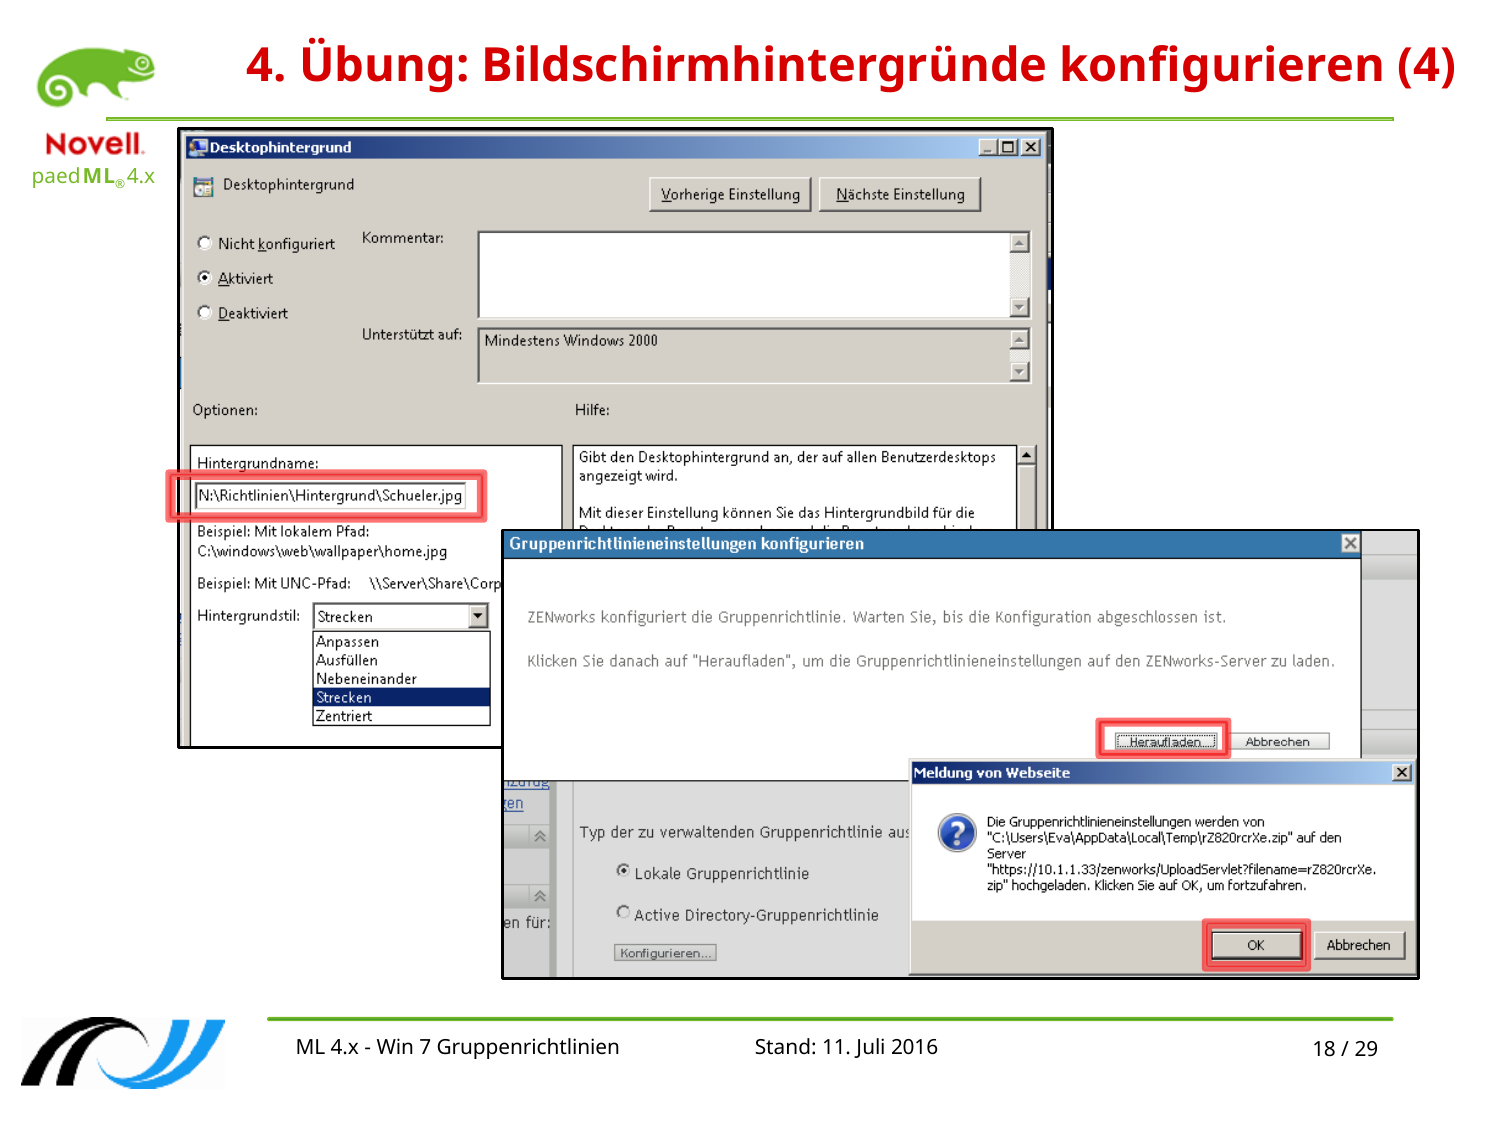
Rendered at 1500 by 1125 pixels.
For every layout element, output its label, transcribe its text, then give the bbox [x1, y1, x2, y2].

title 4. Übung: Bildschirmhintergründe konfigurieren (4) [232, 0, 1496, 132]
text_box [1204, 921, 1309, 969]
text_box [1098, 720, 1229, 756]
picture [180, 129, 1052, 747]
picture [24, 32, 167, 175]
text_box [168, 472, 485, 520]
picture [21, 1017, 225, 1089]
picture [503, 531, 1418, 977]
picture [180, 477, 479, 515]
